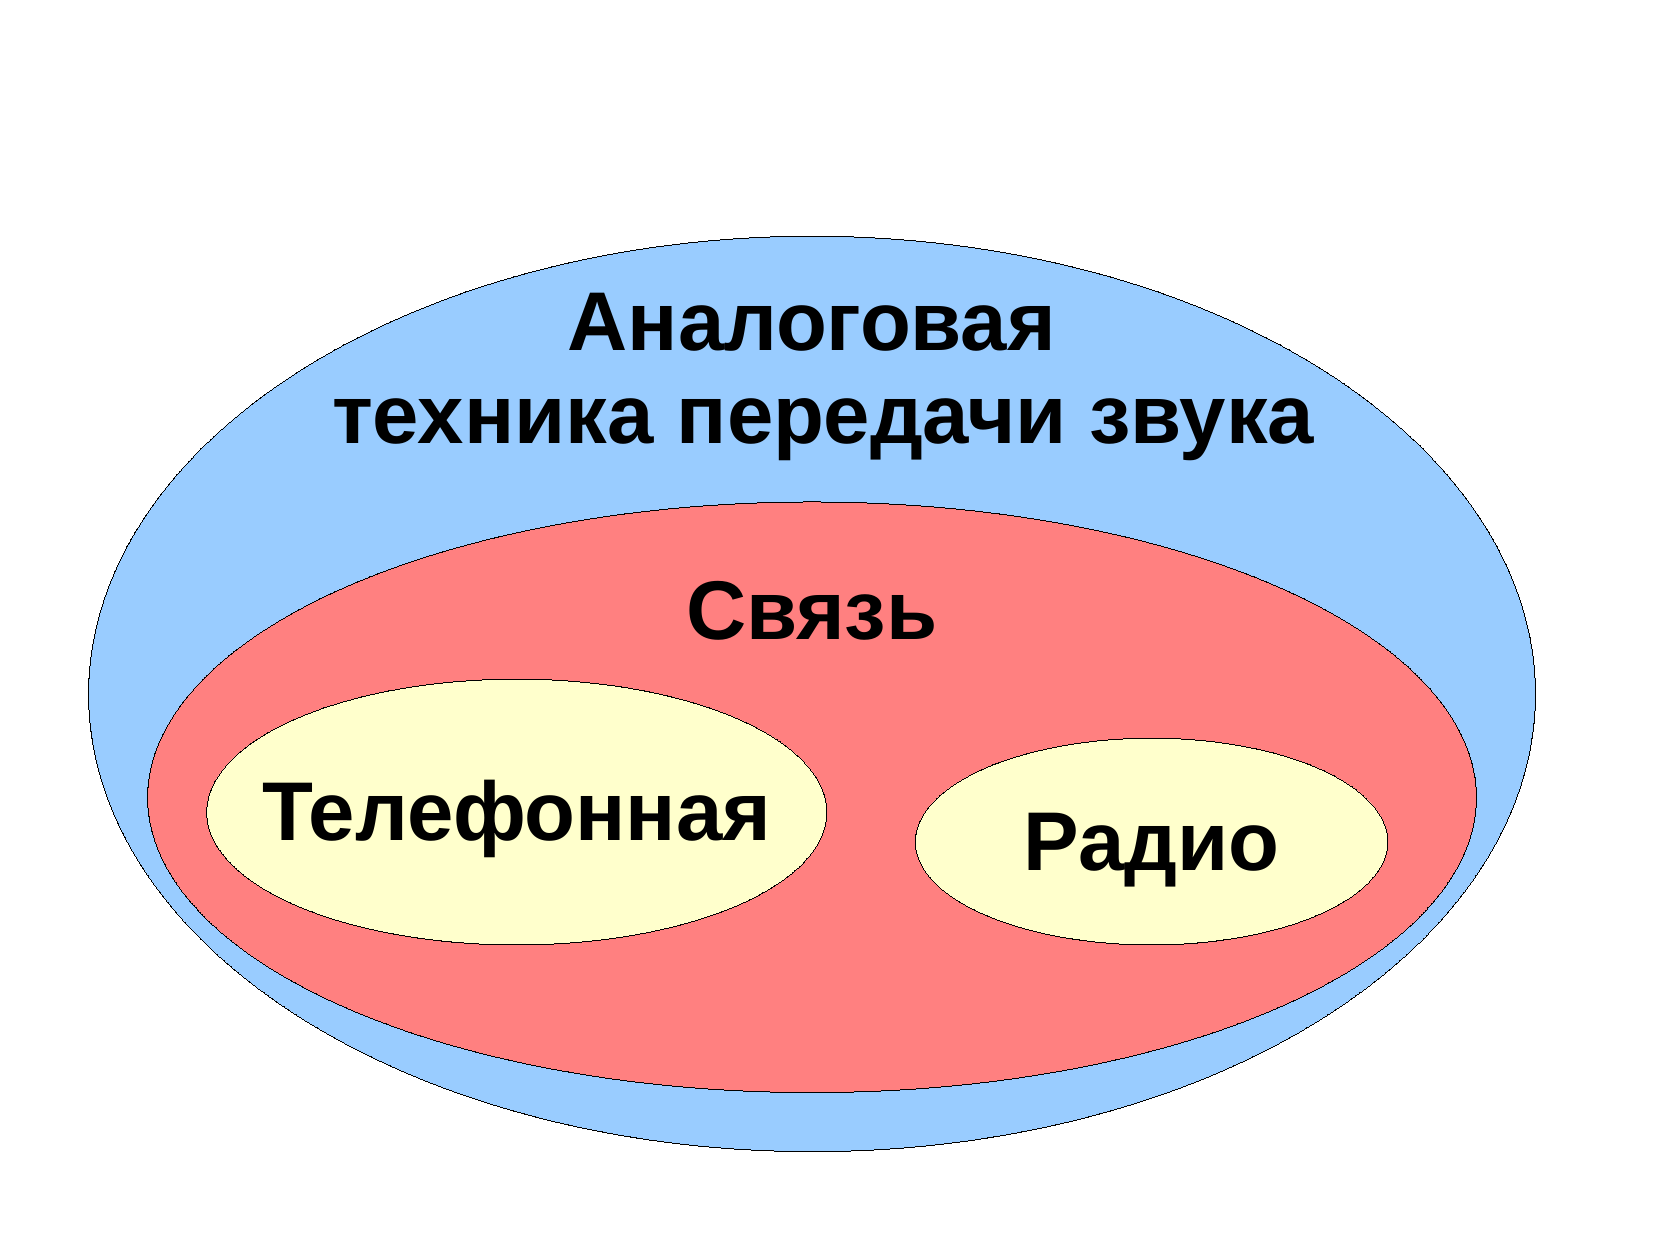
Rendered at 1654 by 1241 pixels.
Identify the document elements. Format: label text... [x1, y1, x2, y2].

text_box Связь [147, 501, 1477, 1093]
text_box Аналоговая техника передачи звука [88, 236, 1536, 1152]
text_box Телефонная [206, 679, 827, 945]
text_box Радио [915, 738, 1388, 945]
